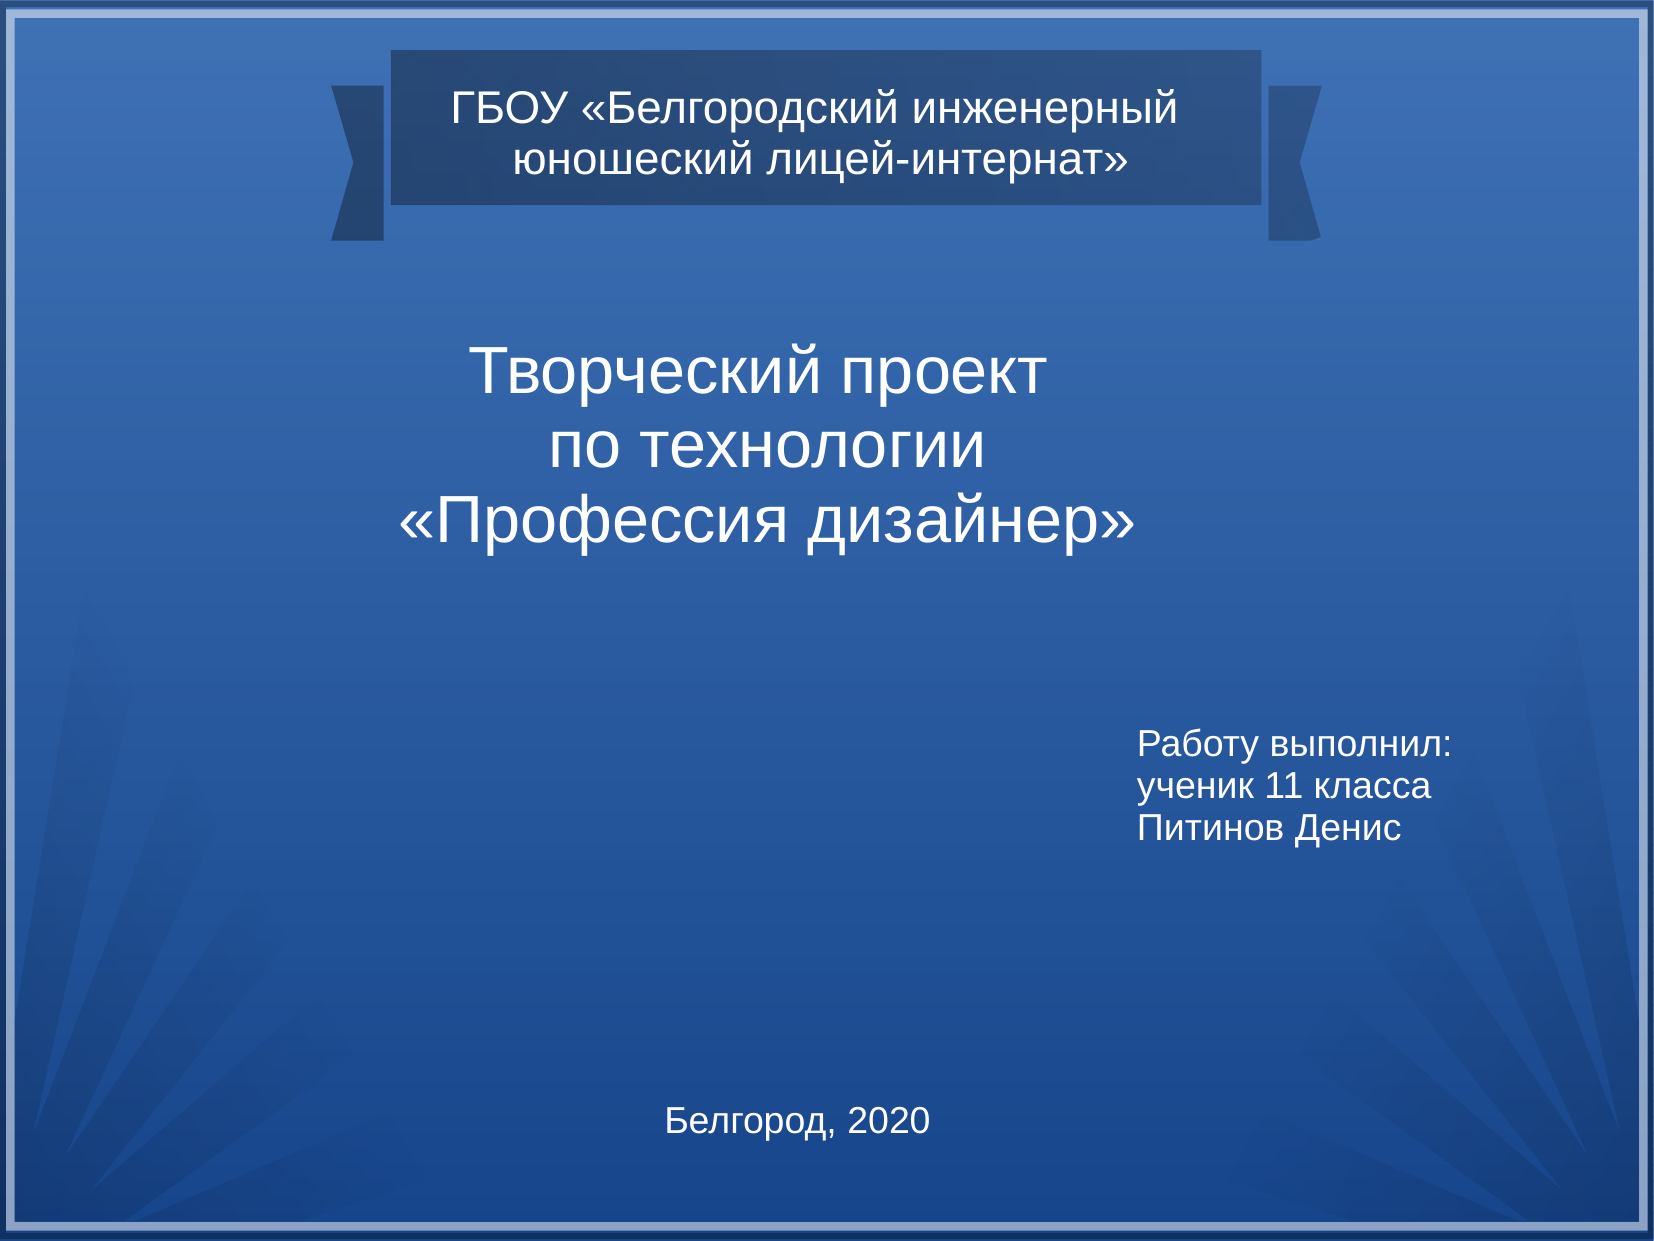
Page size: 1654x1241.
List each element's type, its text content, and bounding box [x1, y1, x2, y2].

subtitle Творческий проект по технологии «Профессия дизайнер» [265, 236, 1270, 654]
title ГБОУ «Белгородский инженерный юношеский лицей-интернат» [76, 29, 1565, 237]
text_box Белгород, 2020 [649, 1092, 1034, 1150]
text_box Работу выполнил: ученик 11 класса Питинов Денис [1122, 715, 1625, 857]
